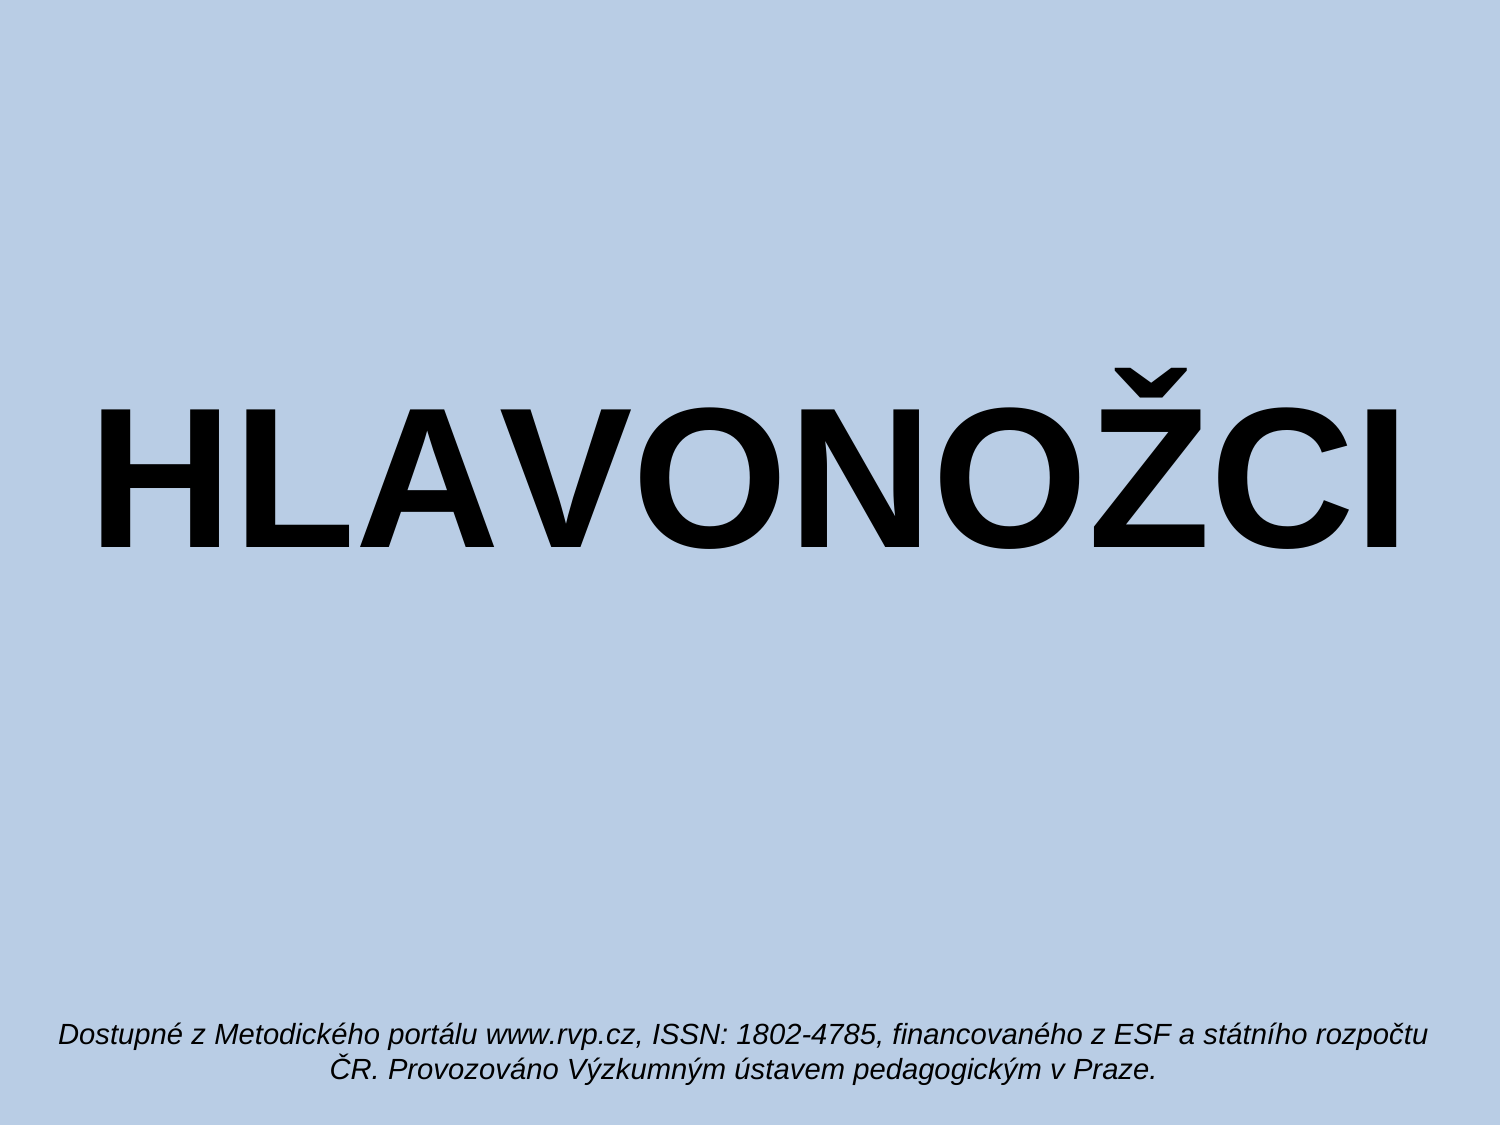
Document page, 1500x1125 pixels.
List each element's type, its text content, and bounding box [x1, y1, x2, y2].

text_box Dostupné z Metodického portálu www.rvp.cz, ISSN: 1802-4785, financovaného z ESF a státního rozpočtu ČR. Provozováno Výzkumným ústavem pedagogickým v Praze. [23, 1007, 1465, 1094]
text_box HLAVONOŽCI [35, 339, 1465, 596]
